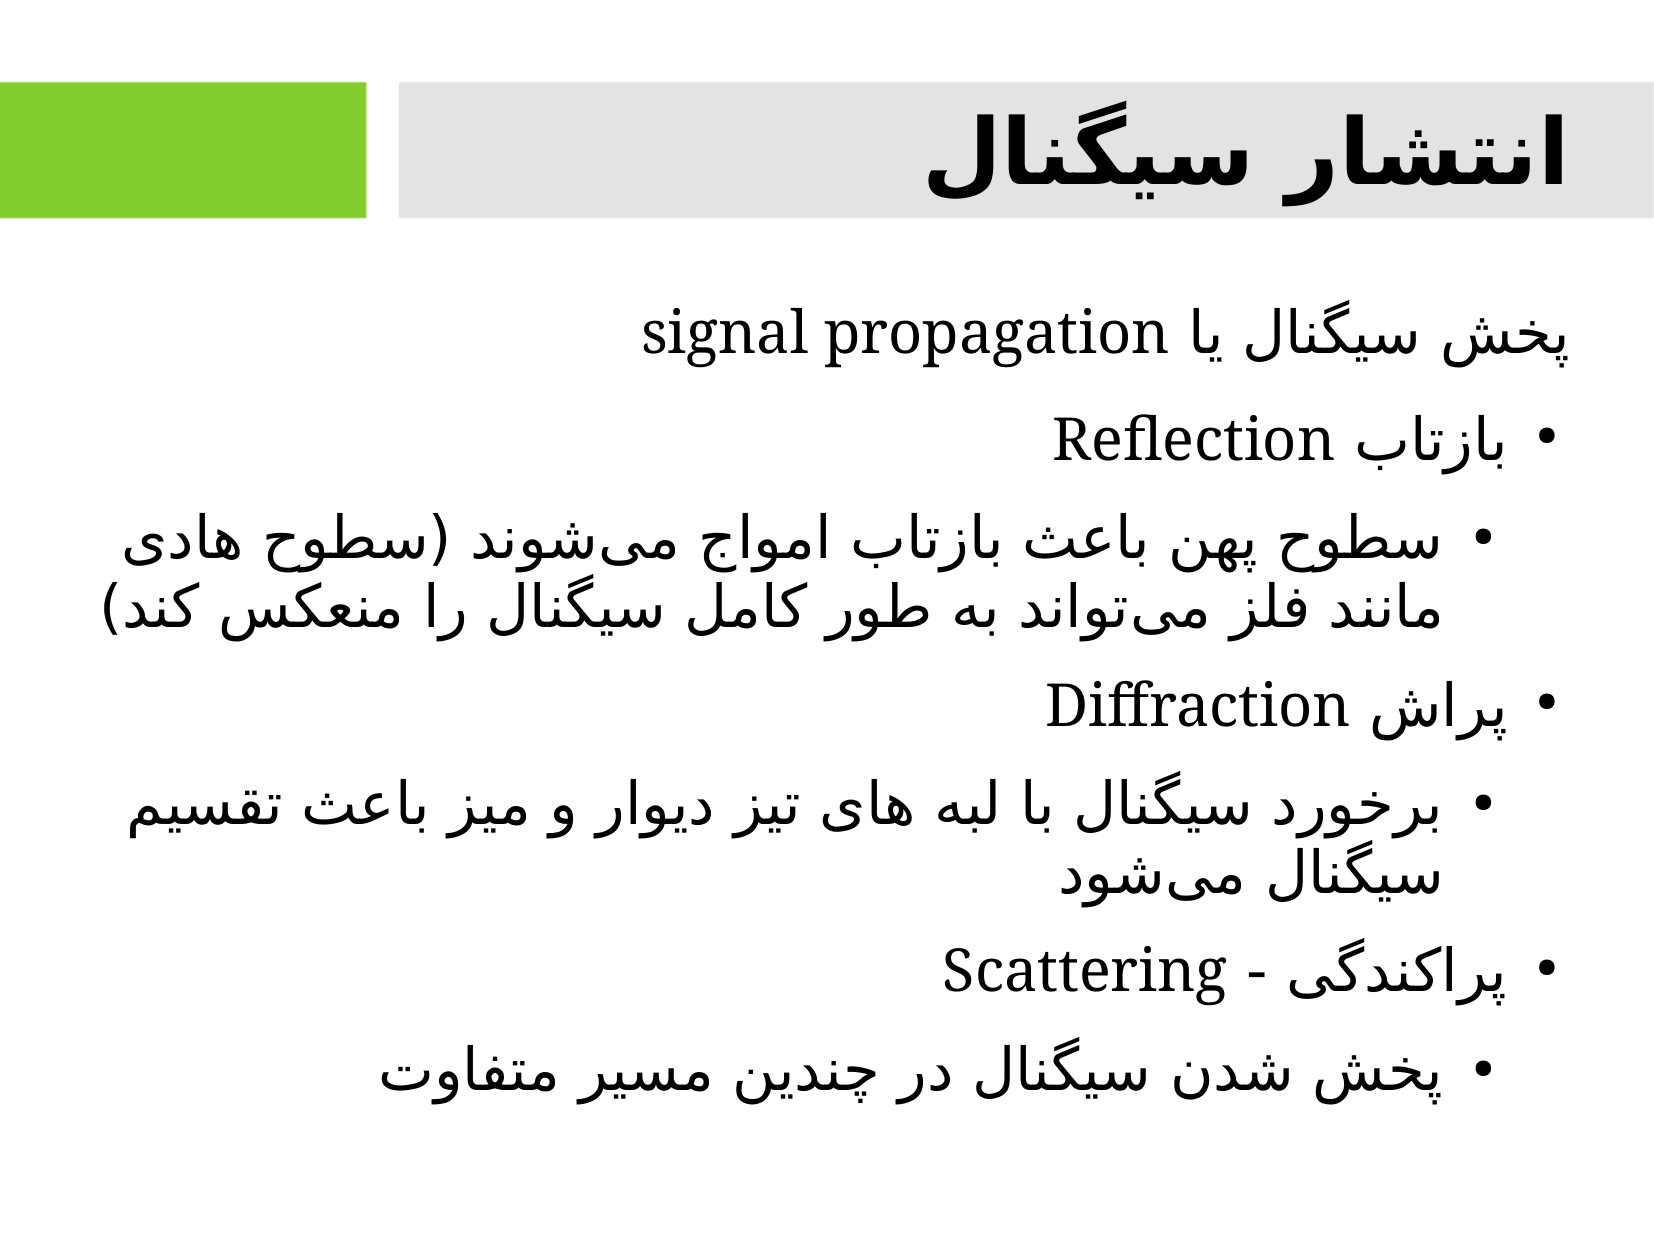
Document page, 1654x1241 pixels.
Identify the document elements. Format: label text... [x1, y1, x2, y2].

title انتشار سیگنال [82, 49, 1571, 257]
picture [0, 0, 1654, 1241]
list پخش سیگنال یا signal propagation بازتاب Reflection سطوح پهن باعث بازتاب امواج می‌شوند (سطوح هادی مانند فلز می‌تواند به طور کامل سیگنال را منعکس کند) پراش Diffraction برخورد سیگنال با لبه های تیز دیوار و میز باعث تقسیم سیگنال می‌شود پراکندگی - Scattering پخش شدن سیگنال در چندین مسیر متفاوت [82, 290, 1571, 1182]
